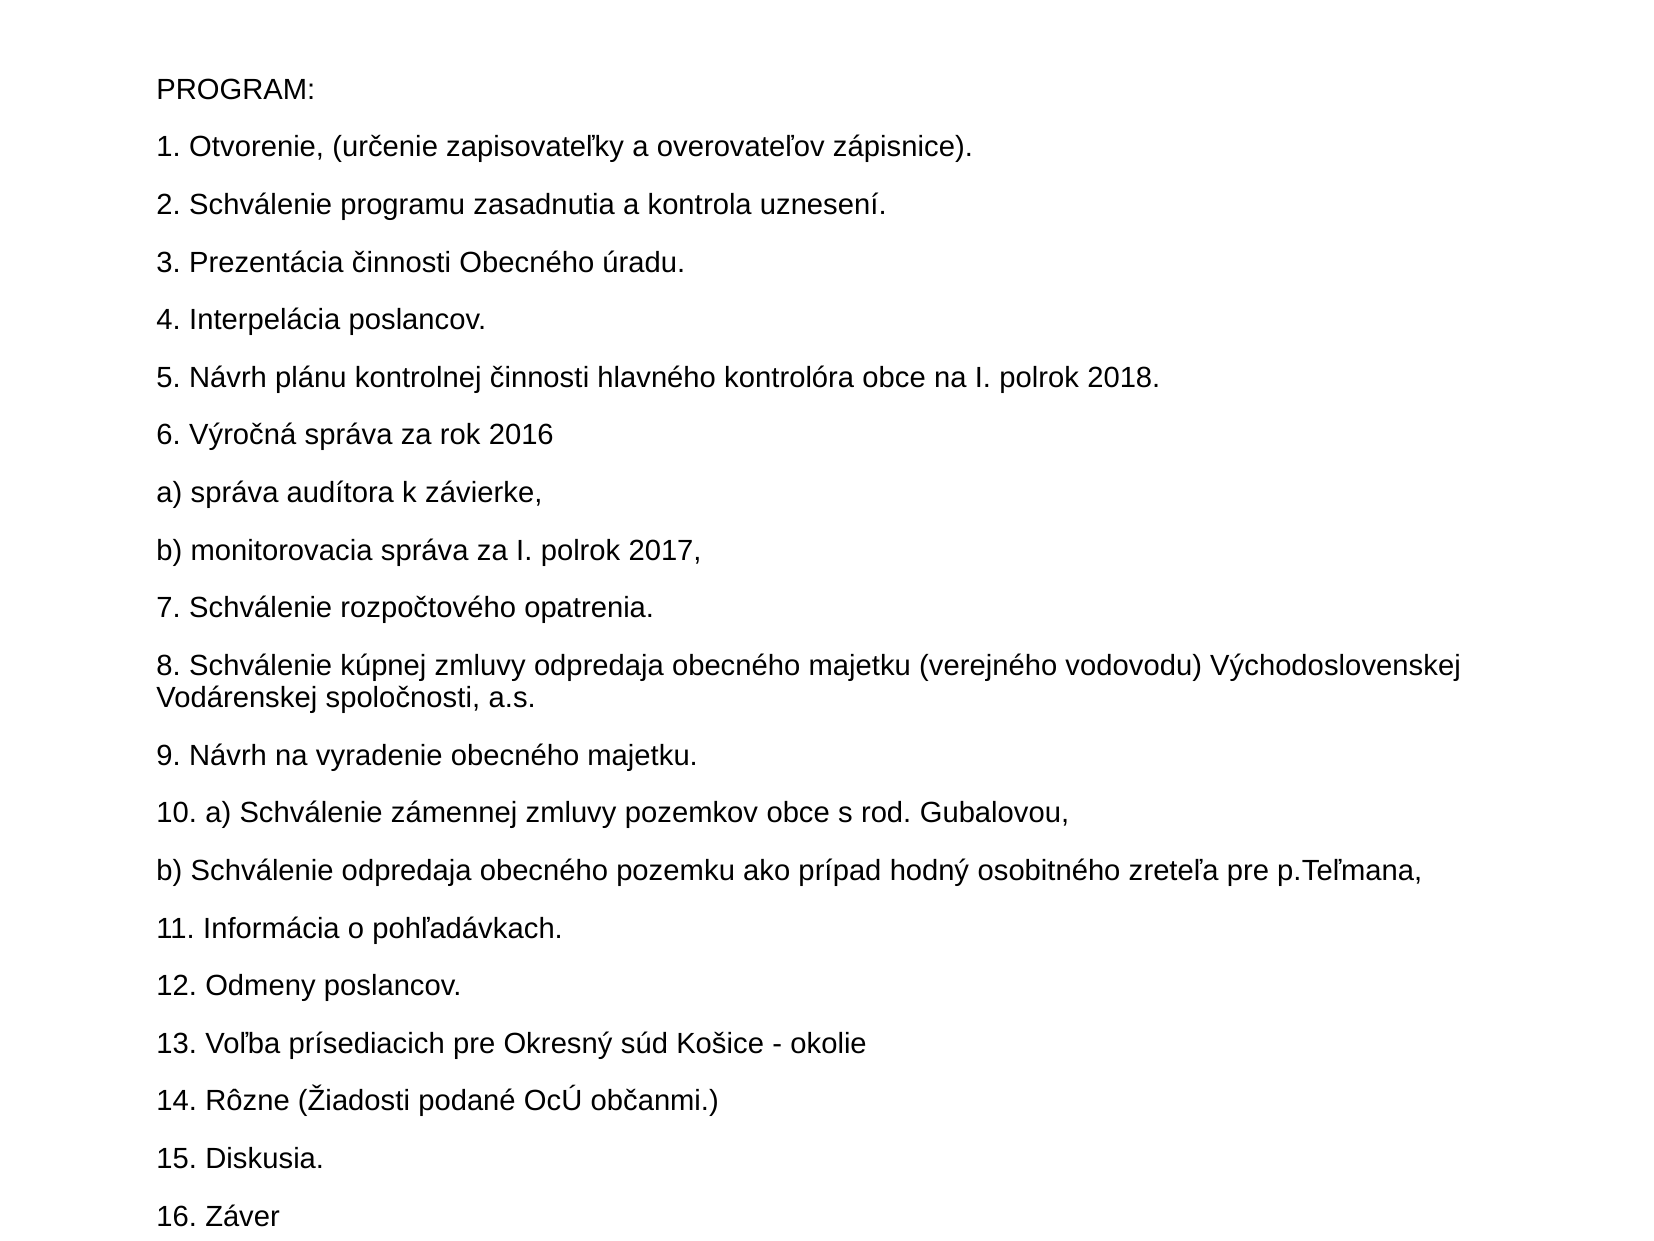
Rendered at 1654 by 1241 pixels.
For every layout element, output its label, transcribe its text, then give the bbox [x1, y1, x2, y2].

text_box PROGRAM: 1. Otvorenie, (určenie zapisovateľky a overovateľov zápisnice). 2. Schválenie programu zasadnutia a kontrola uznesení. 3. Prezentácia činnosti Obecného úradu. 4. Interpelácia poslancov. 5. Návrh plánu kontrolnej činnosti hlavného kontrolóra obce na I. polrok 2018. 6. Výročná správa za rok 2016 a) správa audítora k závierke, b) monitorovacia správa za I. polrok 2017, 7. Schválenie rozpočtového opatrenia. 8. Schválenie kúpnej zmluvy odpredaja obecného majetku (verejného vodovodu) Východoslovenskej Vodárenskej spoločnosti, a.s. 9. Návrh na vyradenie obecného majetku. 10. a) Schválenie zámennej zmluvy pozemkov obce s rod. Gubalovou, b) Schválenie odpredaja obecného pozemku ako prípad hodný osobitného zreteľa pre p.Teľmana, 11. Informácia o pohľadávkach. 12. Odmeny poslancov. 13. Voľba prísediacich pre Okresný súd Košice - okolie 14. Rôzne (Žiadosti podané OcÚ občanmi.) 15. Diskusia. 16. Záver [141, 65, 1639, 1241]
